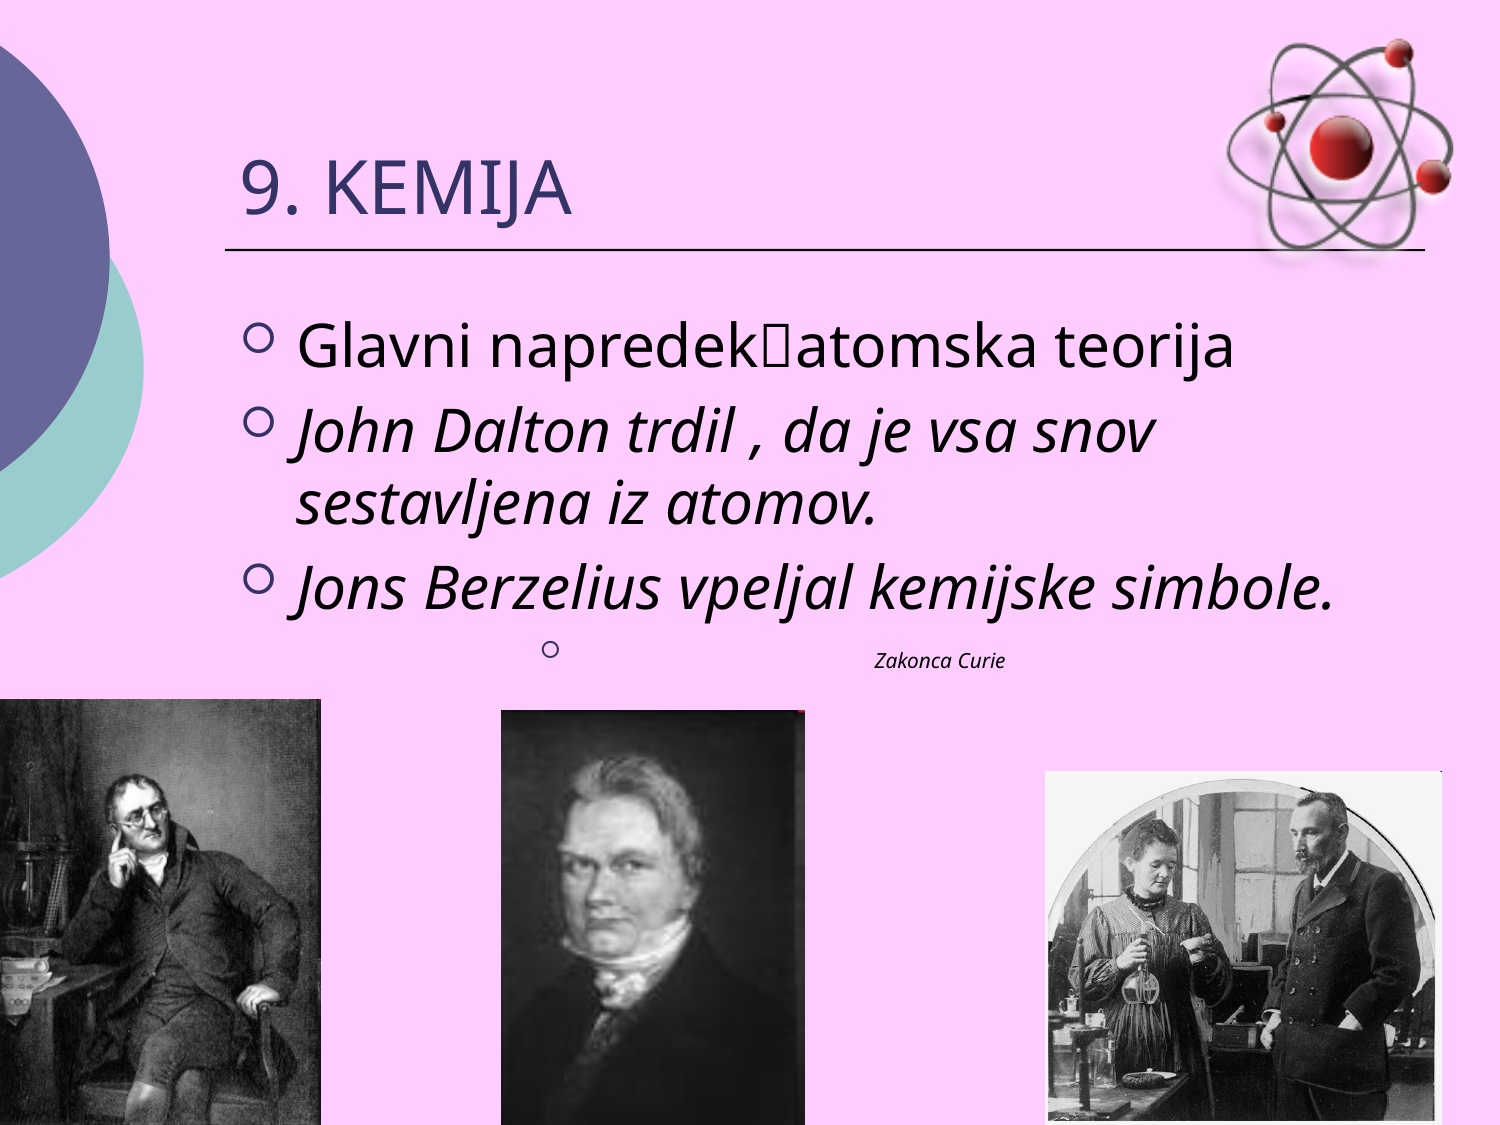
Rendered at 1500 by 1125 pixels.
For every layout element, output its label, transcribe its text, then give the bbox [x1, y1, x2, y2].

picture [0, 699, 321, 1125]
picture [1200, 0, 1500, 300]
picture [501, 710, 805, 1125]
picture [1045, 771, 1442, 1125]
list Glavni napredekatomska teorija John Dalton trdil , da je vsa snov sestavljena iz atomov. Jons Berzelius vpeljal kemijske simbole. Zakonca Curie [224, 299, 1425, 975]
title 9. KEMIJA [224, 49, 1200, 237]
